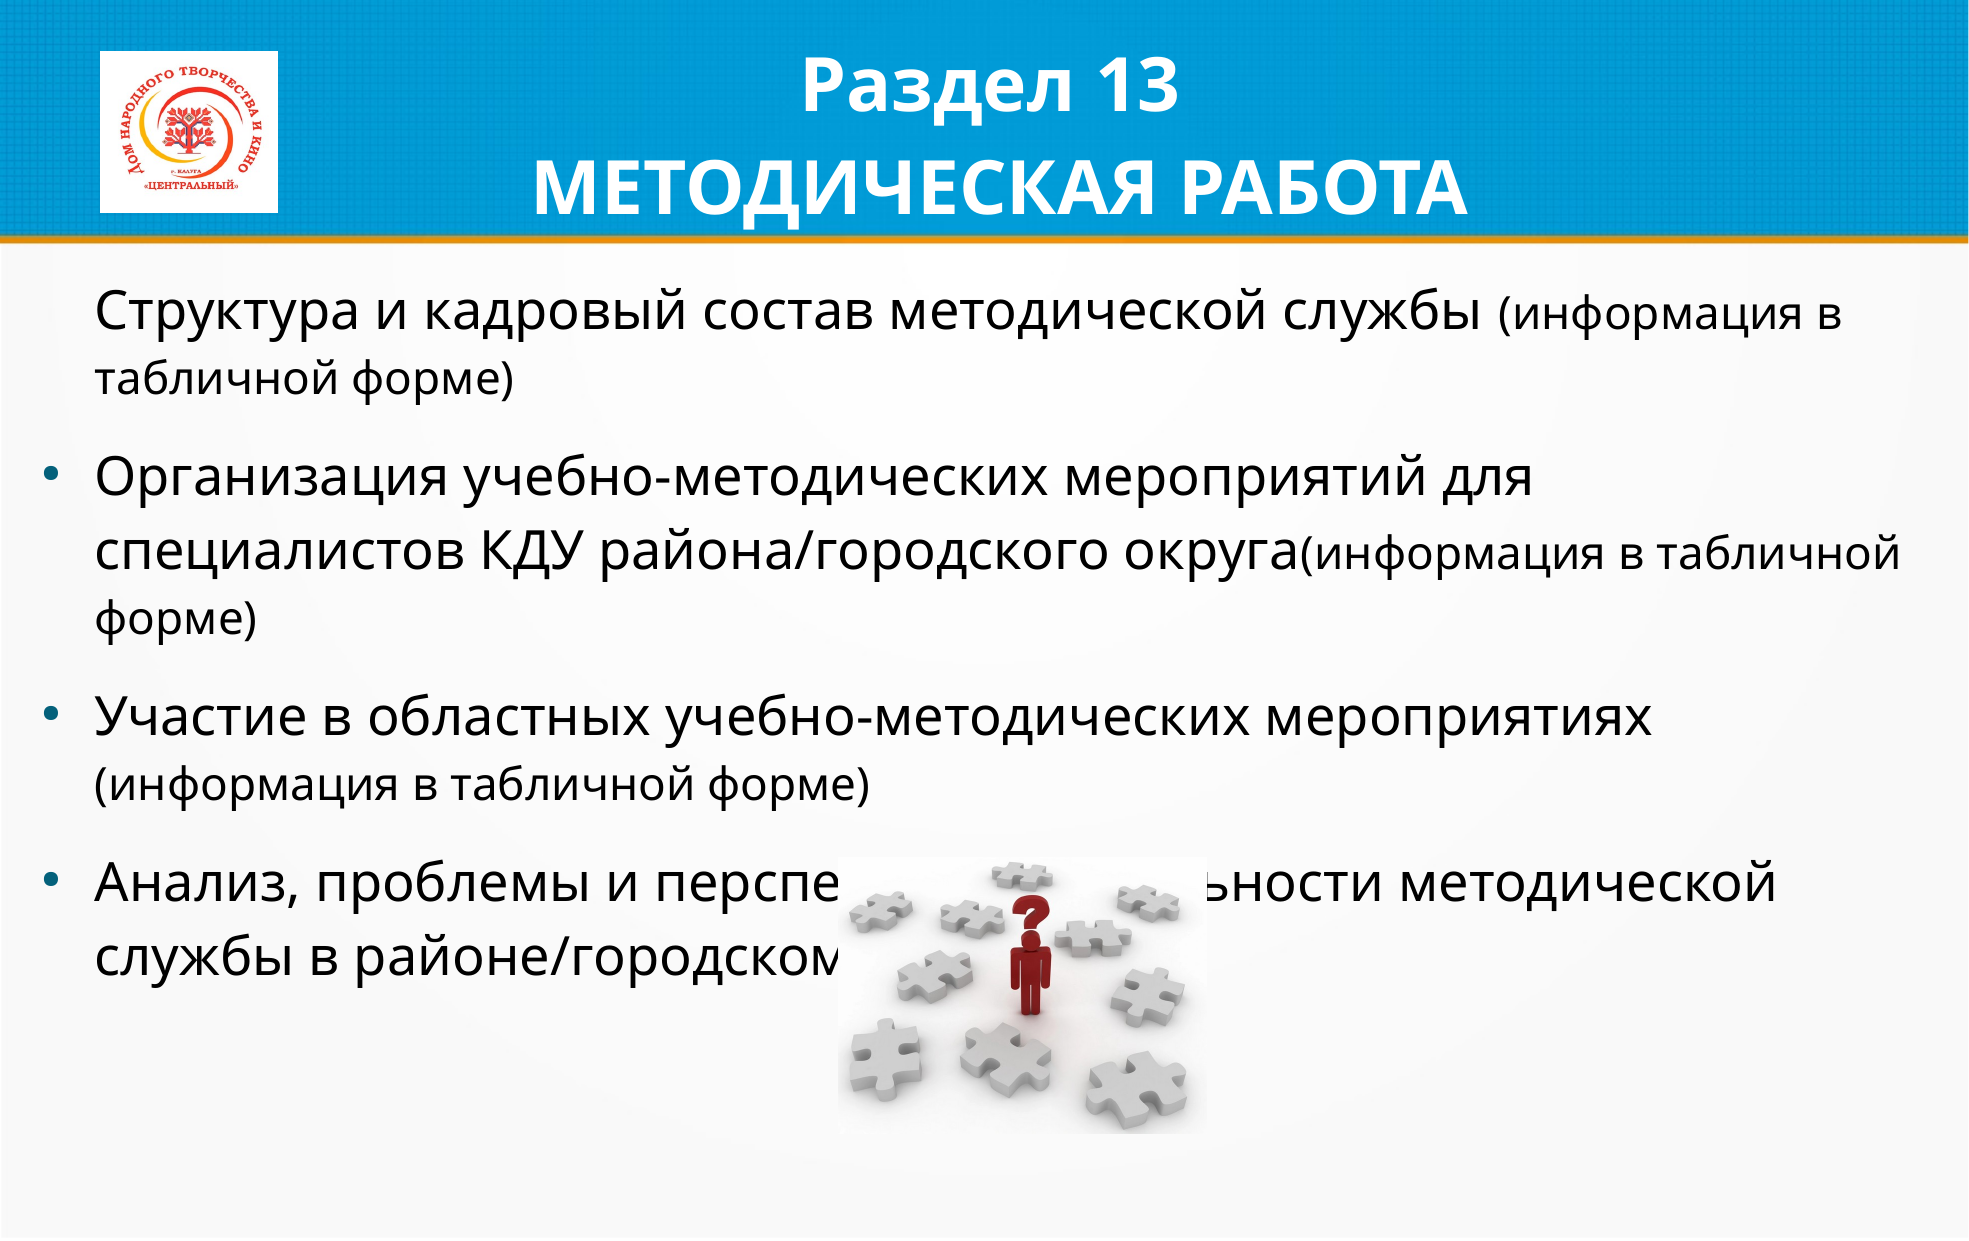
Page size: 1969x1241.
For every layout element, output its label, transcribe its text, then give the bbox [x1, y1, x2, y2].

picture [0, 233, 1969, 1241]
title Раздел 13 МЕТОДИЧЕСКАЯ РАБОТА [98, 19, 1902, 237]
picture [101, 52, 277, 212]
list Структура и кадровый состав методической службы (информация в табличной форме) Организация учебно-методических мероприятий для специалистов КДУ района/городского округа(информация в табличной форме) Участие в областных учебно-методических мероприятиях (информация в табличной форме) Анализ, проблемы и перспективы деятельности методической службы в районе/городском округе [23, 271, 1914, 1193]
